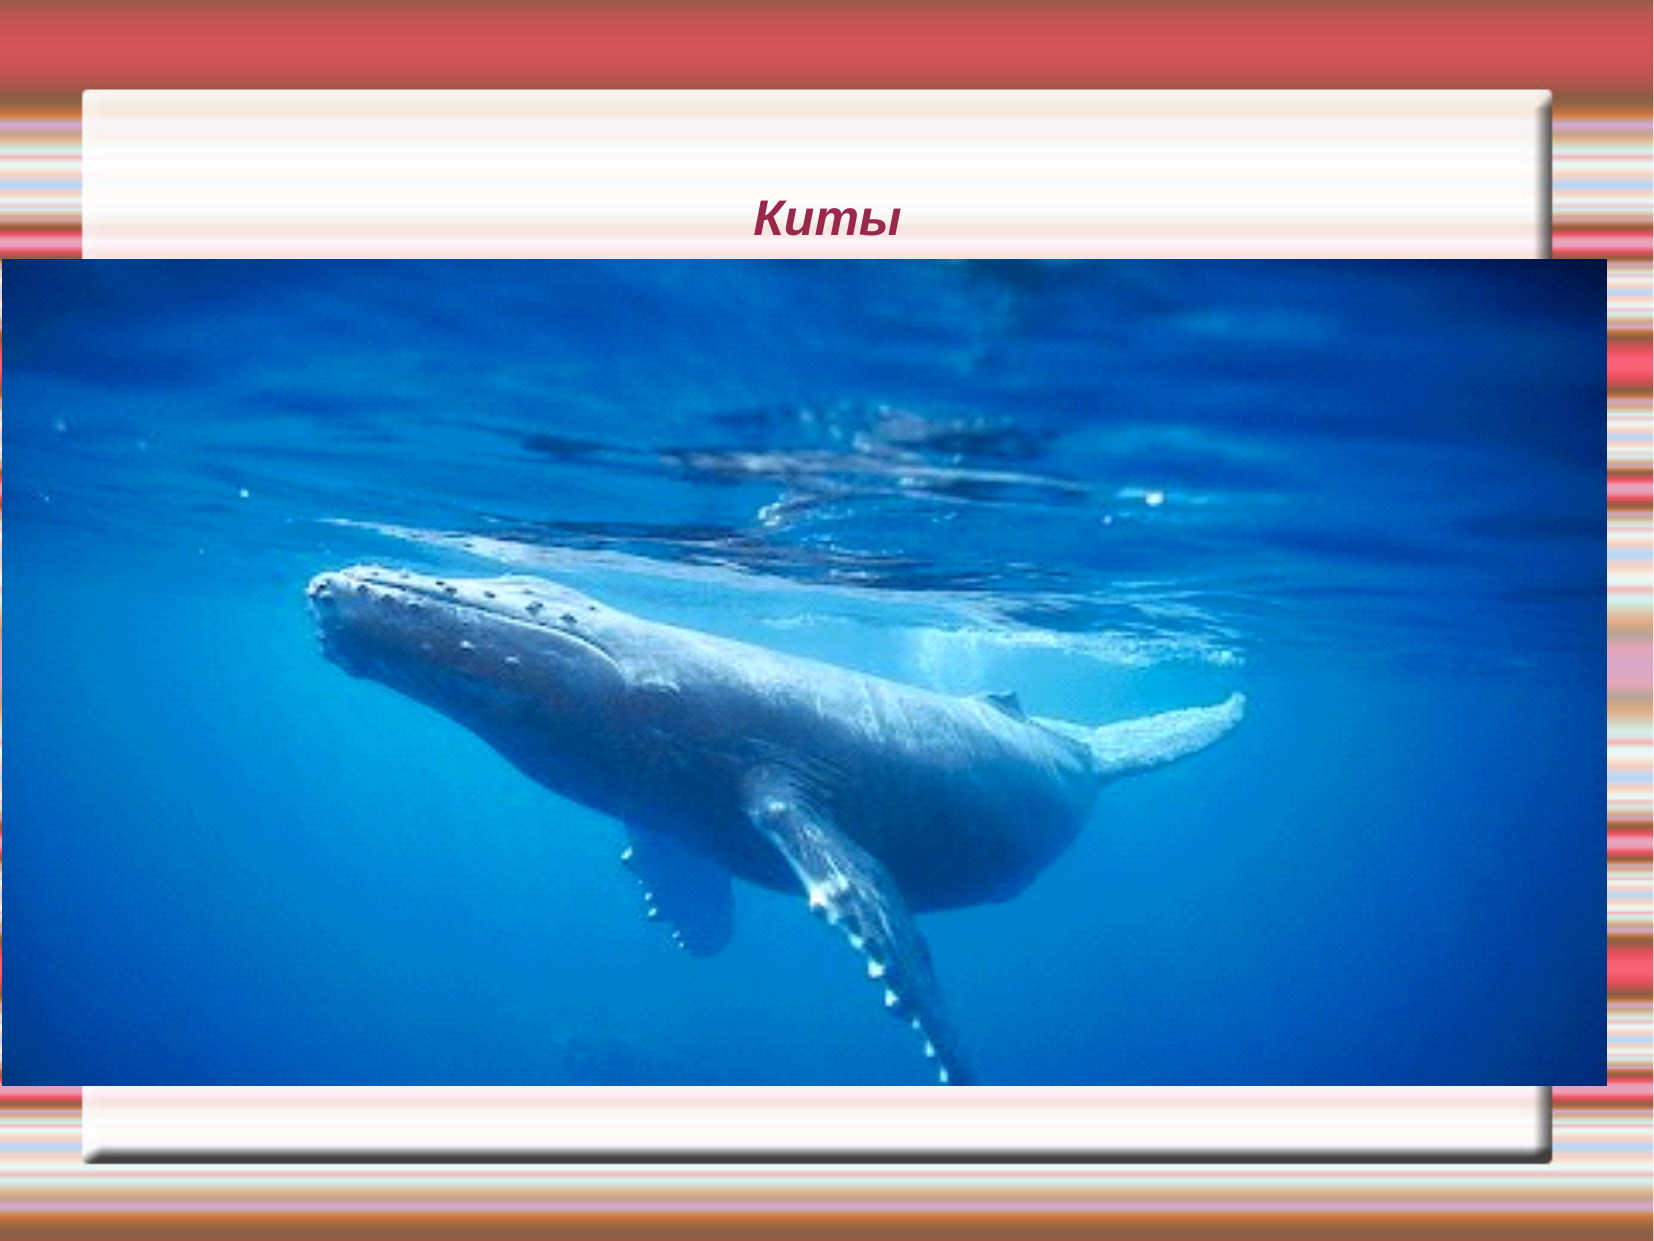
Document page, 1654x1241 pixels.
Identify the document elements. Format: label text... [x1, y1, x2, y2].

picture [0, 0, 1654, 1241]
title Киты [121, 114, 1534, 259]
